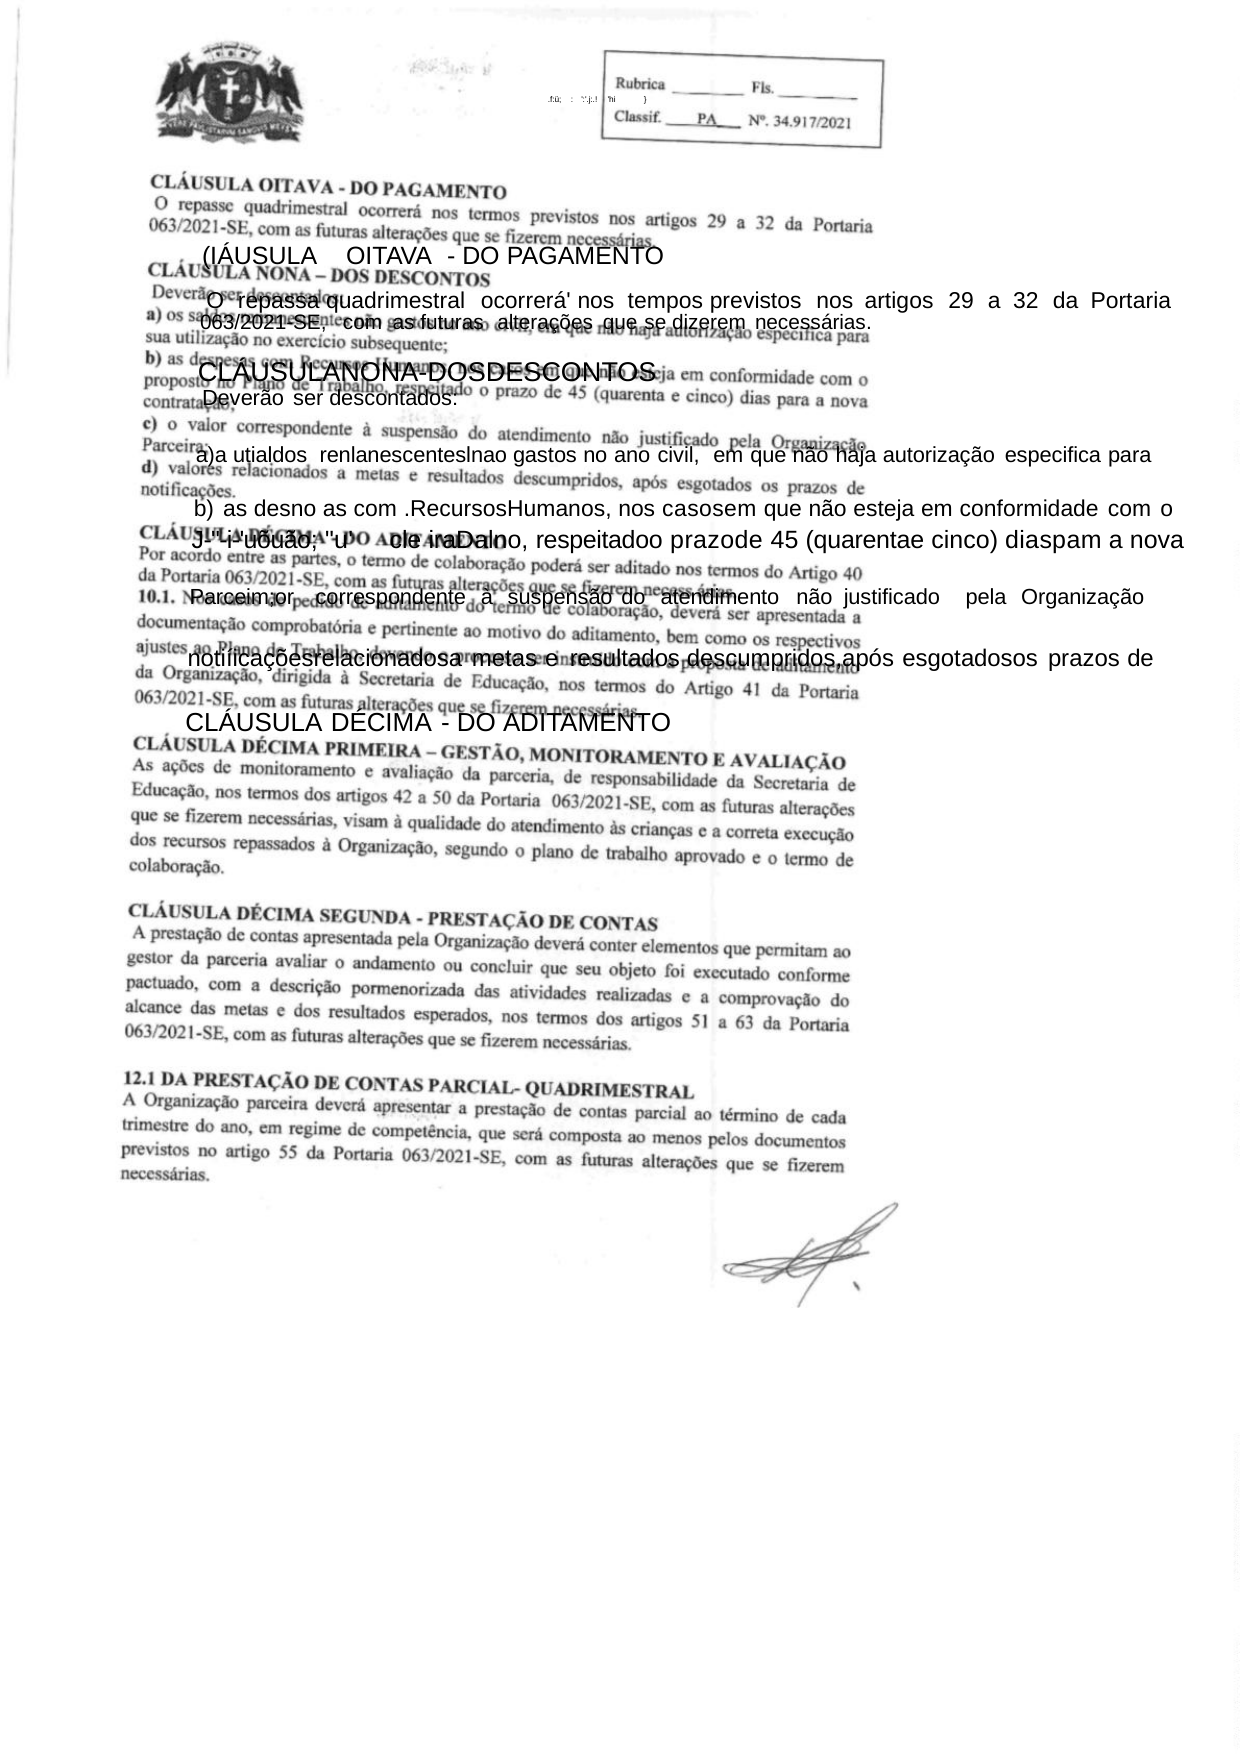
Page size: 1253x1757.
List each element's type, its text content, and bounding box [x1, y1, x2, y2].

text_box (IÁUSULA OITAVA - DO PAGAMENTO [202, 241, 696, 270]
text_box O repassa quadrimestral ocorrerá' nos tempos previstos nos artigos 29 a 32 da Portaria 063/2021-SE, com as futuras alterações que se dizerem necessárias. [200, 287, 1191, 335]
text_box cle iraDalno, respeitadoo prazode 45 (quarentae cinco) diaspam a nova [389, 525, 1188, 554]
text_box : [570, 94, 581, 104]
text_box CLÁUSULANONA-DOSDESCONTOS Deverão ser descontados: [197, 356, 684, 410]
text_box } [643, 94, 659, 104]
text_box [0, 0, 1240, 1755]
text_box J-"-i-'uõuão; ''u' [191, 525, 378, 554]
text_box Parceim;or correspondente à suspensão do atendimento não justificado pela Organização notiíicaçõesrelacionadosa metas e resultados descumpridos,após esgotadosos prazos de CLÁUSULA DÉCIMA - DO ADITAMENTO [185, 584, 1181, 737]
text_box ':'.j:.! 'hi [581, 94, 629, 104]
text_box .f:ü; [547, 94, 570, 104]
text_box a)a utialdos renlanescenteslnao gastos no ano civil, em que não haja autorização especifica para b) as desno as com .RecursosHumanos, nos casosem que não esteja em conformidade com o [193, 442, 1184, 522]
